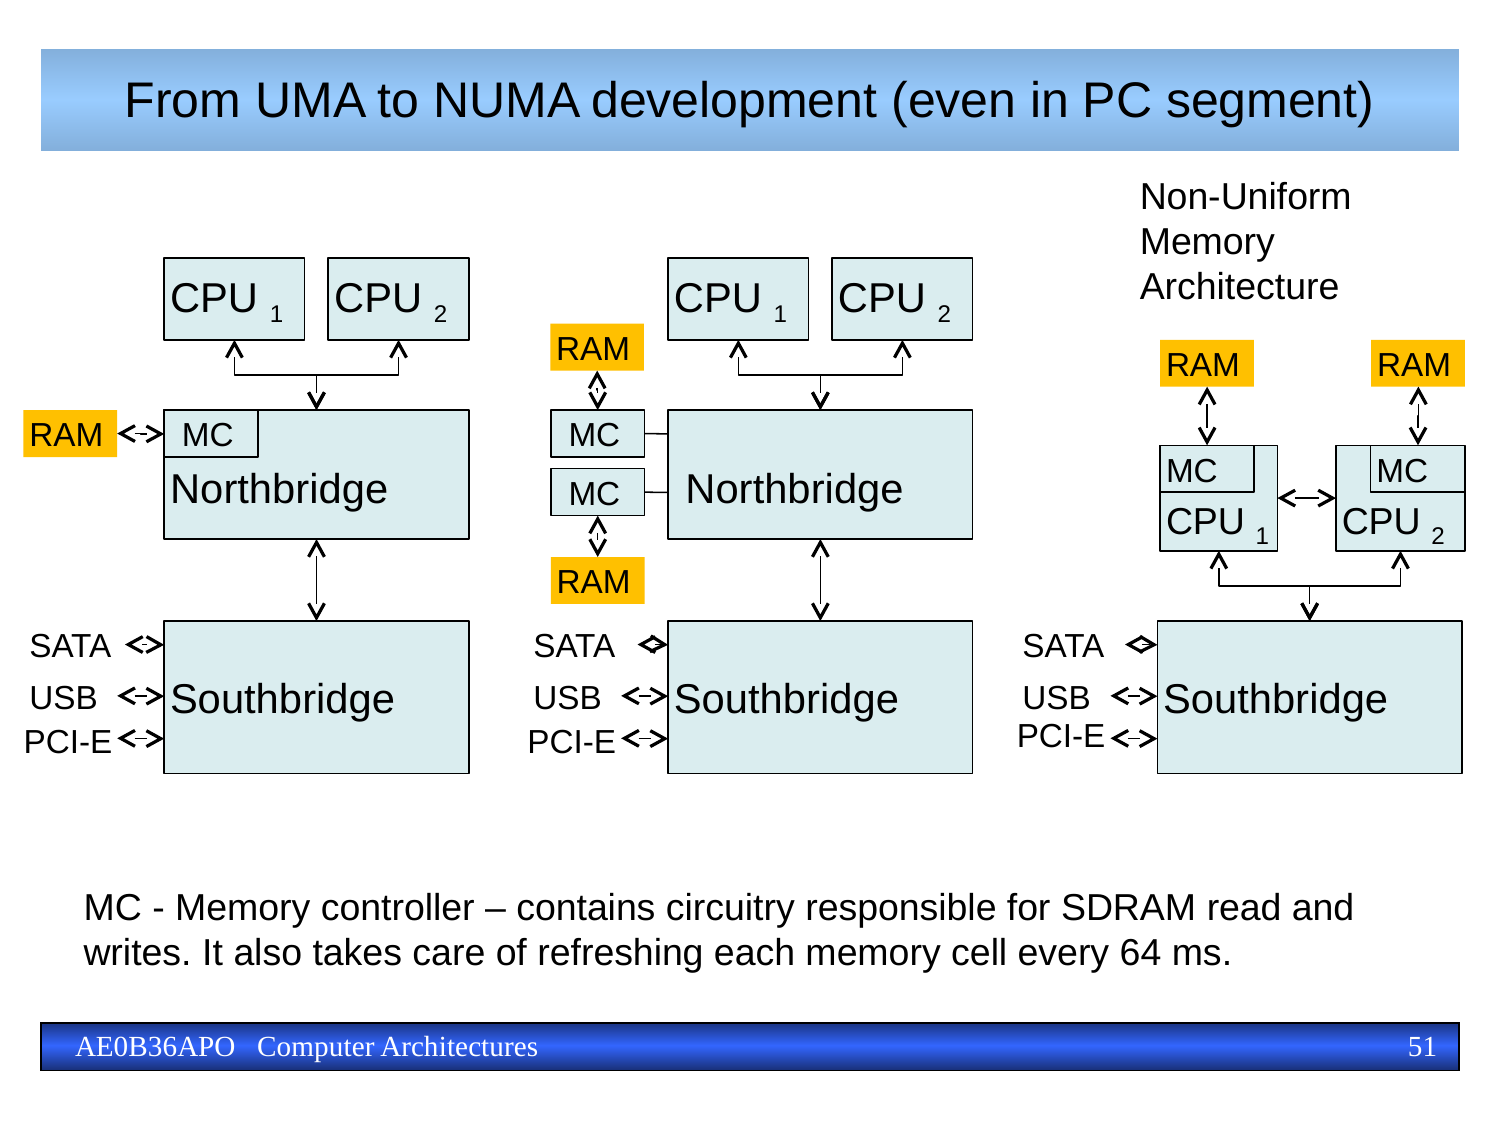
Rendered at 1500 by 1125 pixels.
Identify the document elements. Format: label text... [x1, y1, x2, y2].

text_box Southbridge [667, 621, 973, 774]
text_box MC - Memory controller – contains circuitry responsible for SDRAM read and writes. It also takes care of refreshing each memory cell every 64 ms. [68, 874, 1432, 981]
text_box MC [1370, 445, 1465, 493]
text_box RAM [1160, 339, 1254, 387]
text_box PCI-E [1011, 716, 1129, 752]
text_box MC [550, 410, 645, 458]
text_box CPU 1 [667, 257, 809, 340]
text_box Northbridge [667, 410, 973, 539]
text_box RAM [550, 557, 645, 604]
text_box MC [164, 410, 258, 458]
text_box PCI-E [521, 722, 639, 758]
text_box CPU 1 [1160, 445, 1278, 551]
text_box PCI-E [1119, 733, 1129, 744]
text_box SATA [23, 621, 125, 668]
text_box SATA [527, 621, 638, 668]
text_box CPU 2 [1335, 445, 1465, 551]
text_box MC [1160, 445, 1254, 493]
text_box SATA [1016, 621, 1125, 668]
text_box RAM [550, 323, 644, 371]
text_box CPU 2 [328, 257, 469, 340]
text_box USB [527, 672, 622, 720]
text_box Northbridge [164, 410, 469, 539]
title From UMA to NUMA development (even in PC segment) [41, 49, 1459, 151]
text_box Southbridge [1157, 621, 1462, 774]
text_box USB [1016, 672, 1111, 716]
text_box RAM [23, 410, 118, 458]
text_box MC [550, 468, 645, 516]
text_box Southbridge [164, 621, 469, 774]
text_box PCI-E [17, 722, 135, 758]
text_box USB [23, 672, 118, 720]
text_box CPU 2 [832, 257, 973, 340]
text_box CPU 1 [164, 257, 305, 340]
text_box RAM [1371, 339, 1465, 387]
text_box Non-Uniform Memory Architecture [1125, 163, 1465, 315]
